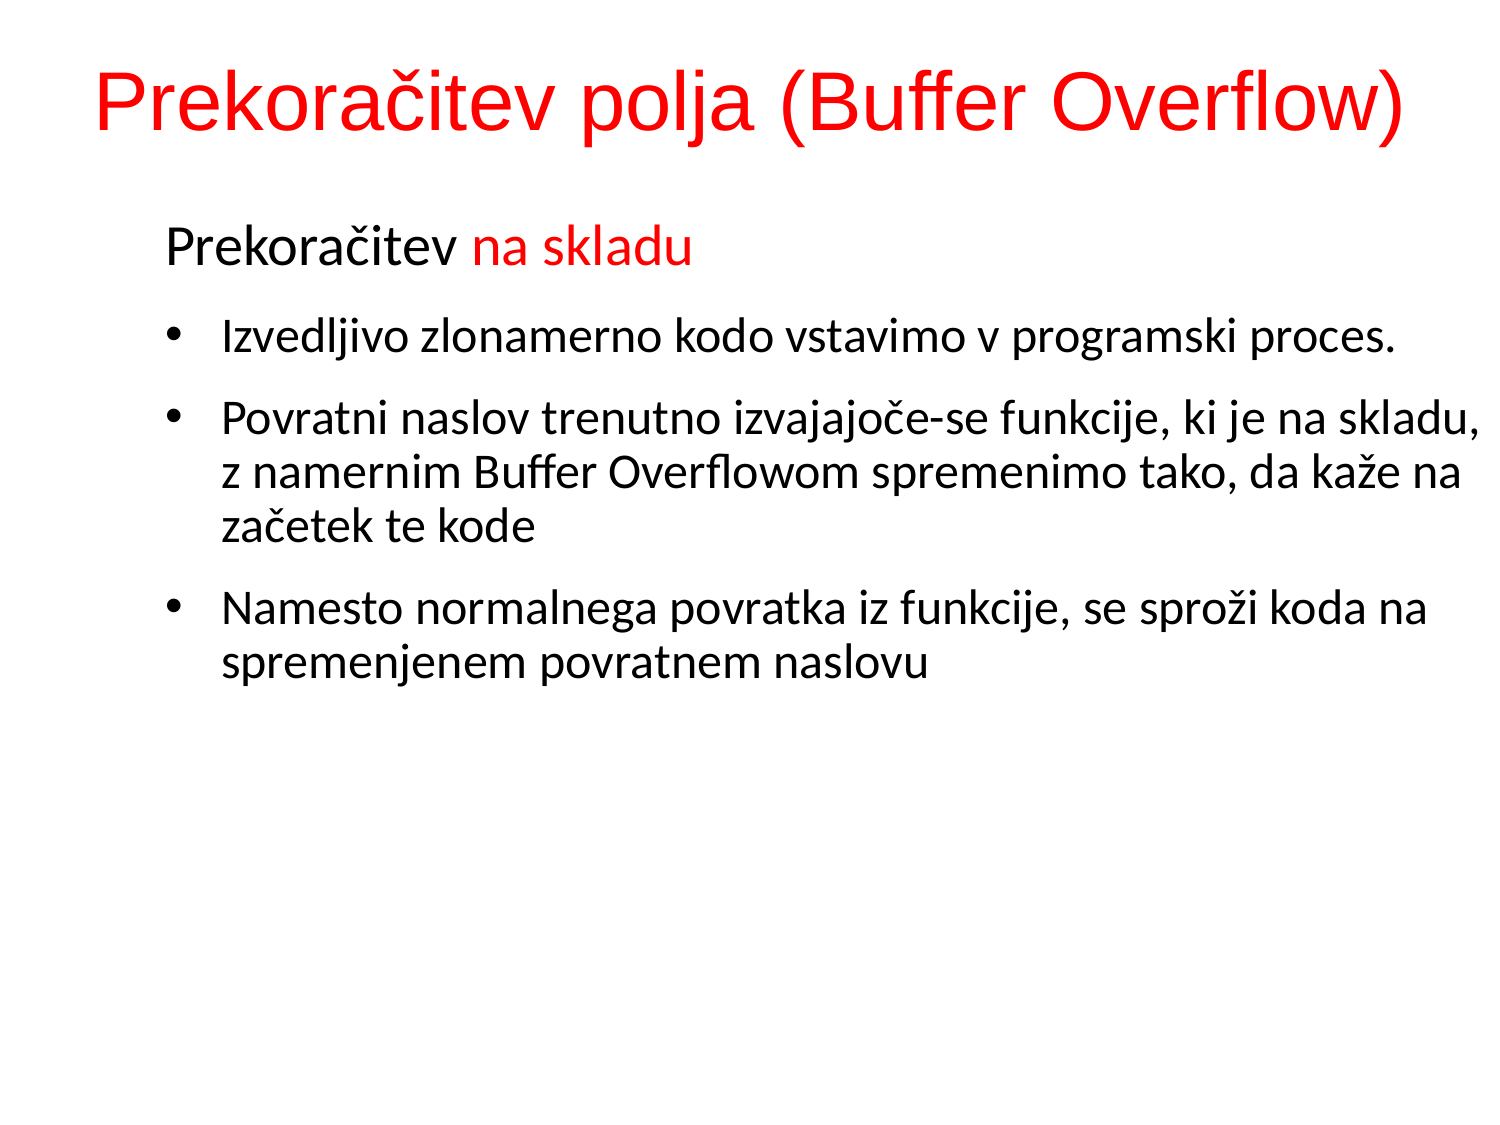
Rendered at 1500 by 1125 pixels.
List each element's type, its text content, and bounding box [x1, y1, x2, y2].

list Prekoračitev na skladu Izvedljivo zlonamerno kodo vstavimo v programski proces. Povratni naslov trenutno izvajajoče-se funkcije, ki je na skladu, z namernim Buffer Overflowom spremenimo tako, da kaže na začetek te kode Namesto normalnega povratka iz funkcije, se sproži koda na spremenjenem povratnem naslovu [150, 208, 1500, 951]
title Prekoračitev polja (Buffer Overflow) [75, 39, 1426, 156]
